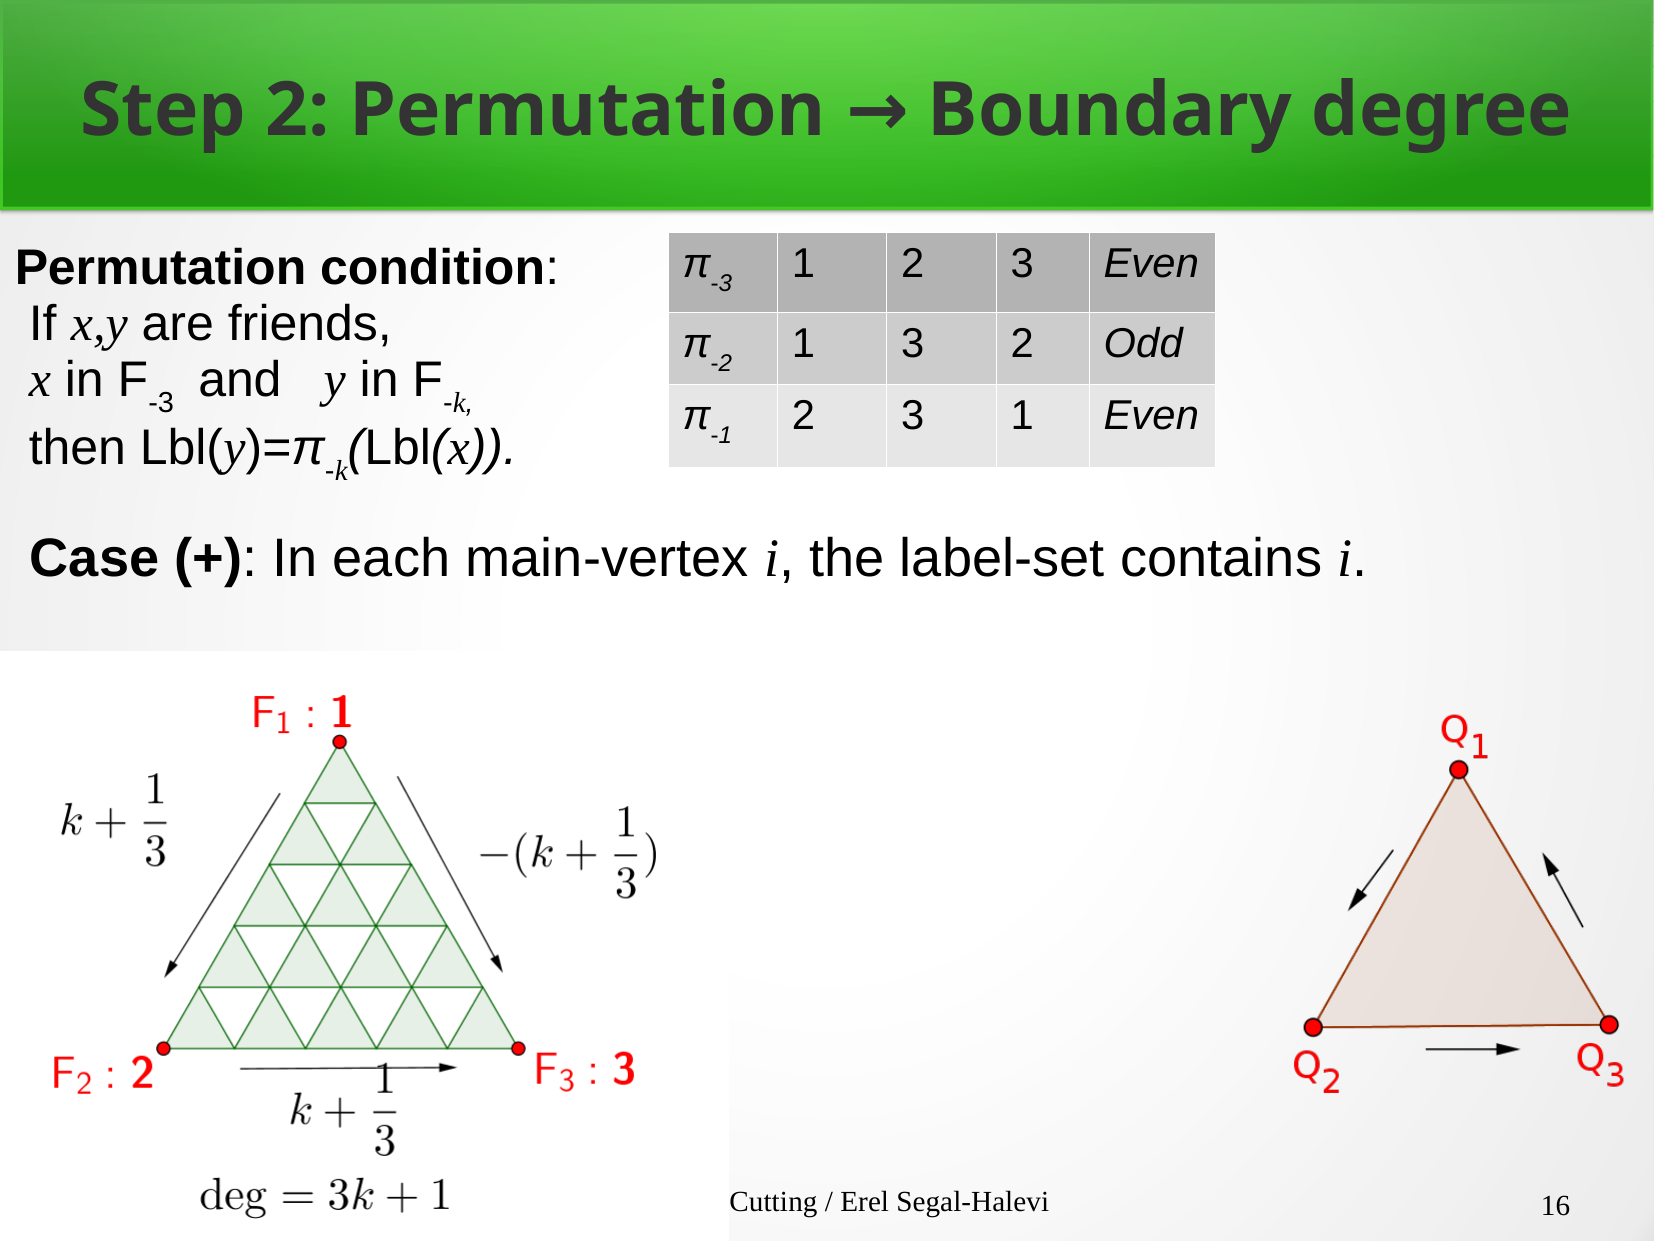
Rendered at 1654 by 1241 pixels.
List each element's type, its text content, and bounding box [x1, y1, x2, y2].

table_cell 1 [778, 313, 886, 384]
table_header 3 [997, 233, 1089, 312]
table_cell Odd [1090, 313, 1215, 384]
table_cell Even [1090, 385, 1215, 467]
text_box Case (+): In each main-vertex i, the label-set contains i. [15, 519, 1654, 736]
picture [1275, 685, 1651, 1111]
table_header 2 [887, 233, 996, 312]
table_cell π-2 [676, 313, 777, 384]
table_cell 2 [997, 313, 1089, 384]
table_cell 2 [778, 385, 886, 467]
table_header 1 [778, 233, 886, 312]
table_header Even [1090, 233, 1215, 312]
table_cell 3 [887, 313, 996, 384]
table_cell 1 [997, 385, 1089, 467]
picture [0, 651, 729, 1241]
text_box Permutation condition: If x,y are friends, x in F-3 and y in F-k, then Lbl(y)=π-k(Lbl(x)). [0, 231, 676, 496]
table_header π-3 [676, 233, 777, 312]
table_cell π-1 [676, 385, 777, 467]
table_cell 3 [887, 385, 996, 467]
title Step 2: Permutation → Boundary degree [0, 0, 1654, 219]
